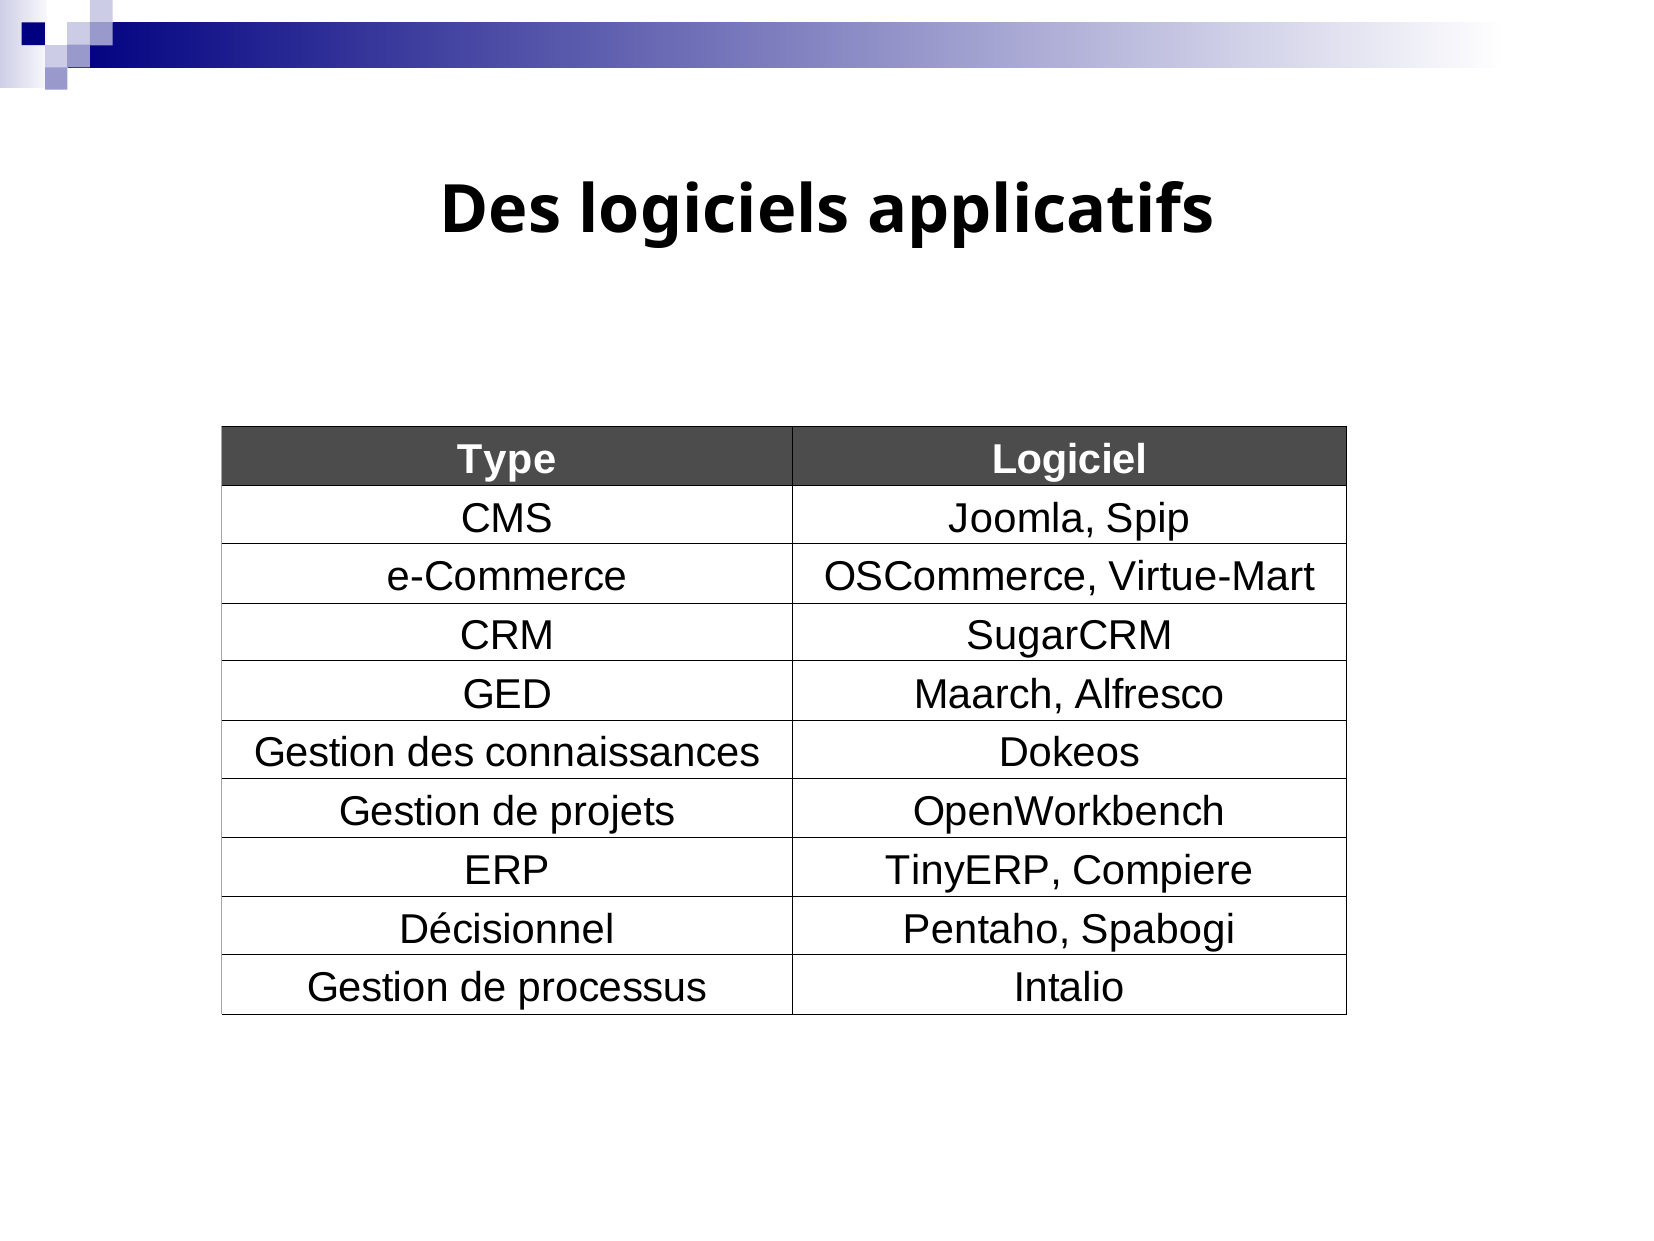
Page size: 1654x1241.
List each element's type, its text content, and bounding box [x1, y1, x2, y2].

chart [221, 426, 1462, 1063]
title Des logiciels applicatifs [121, 102, 1534, 311]
